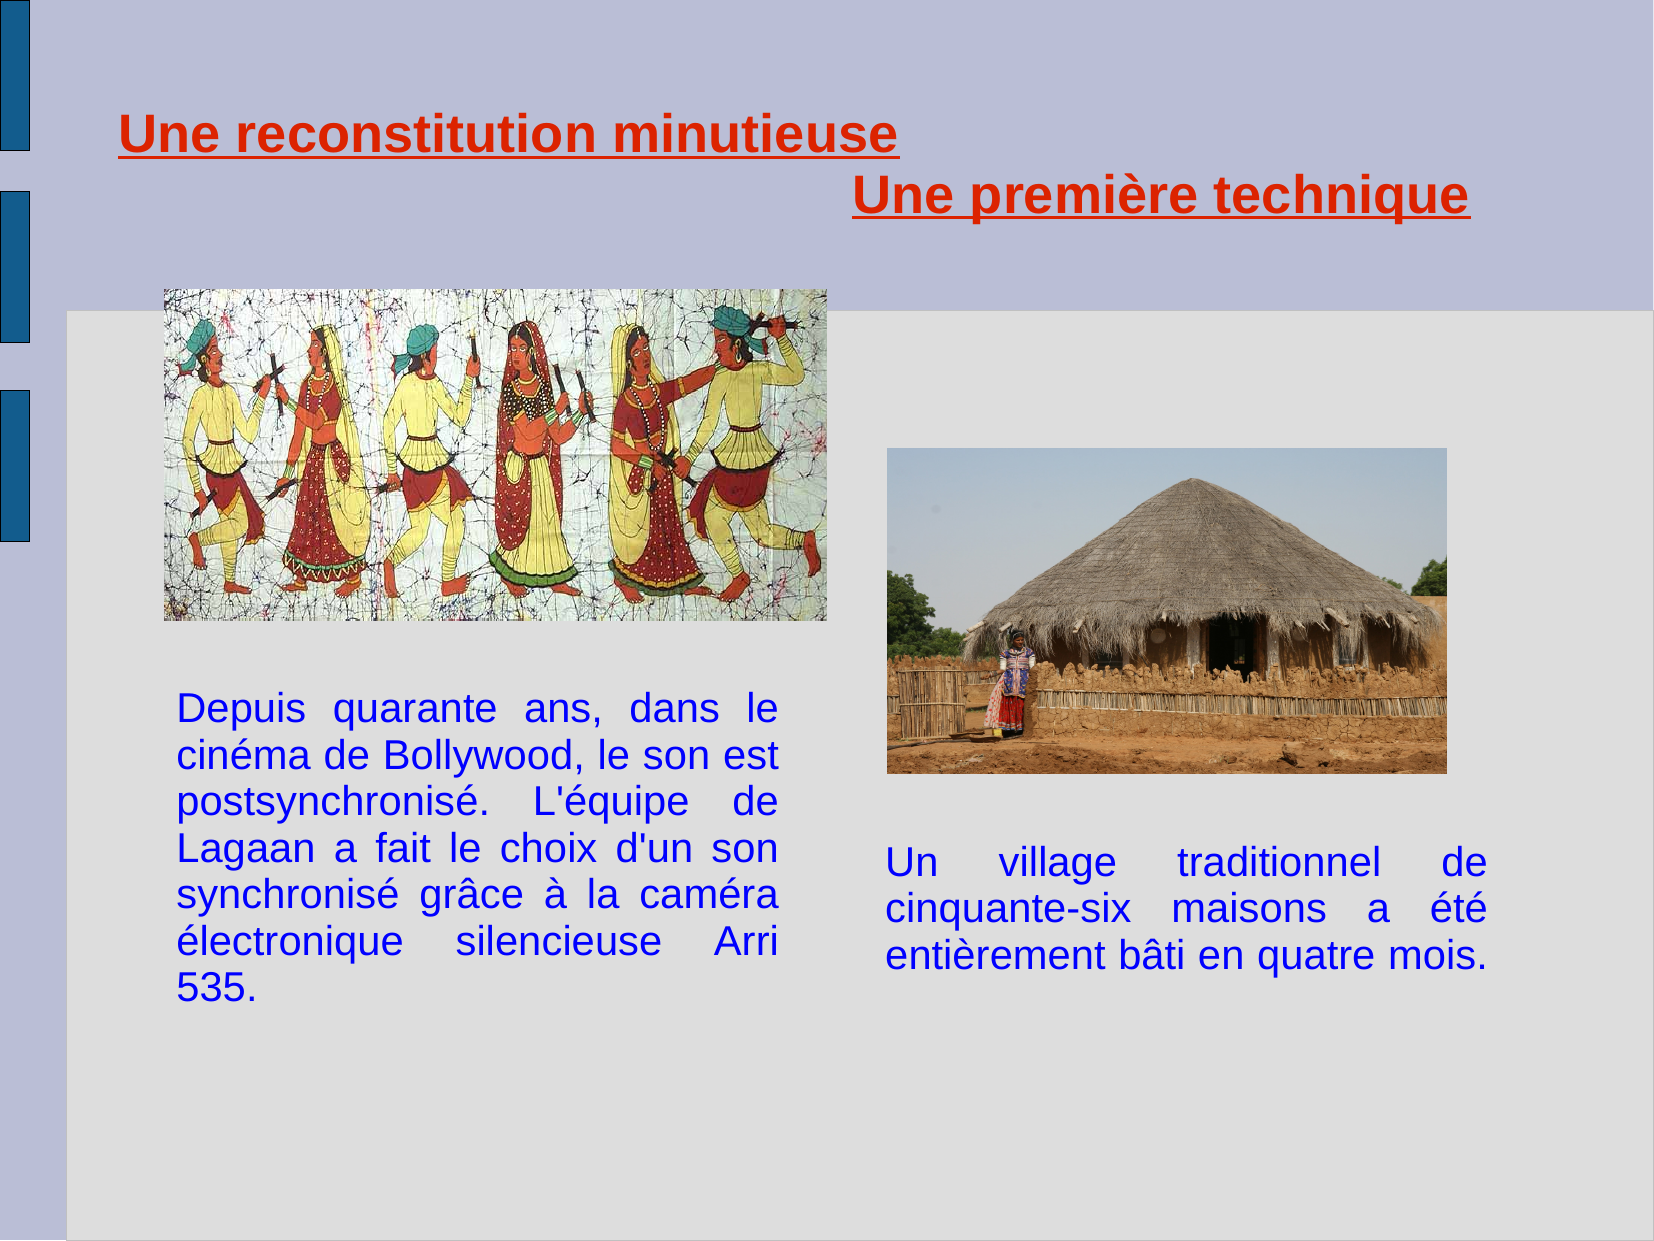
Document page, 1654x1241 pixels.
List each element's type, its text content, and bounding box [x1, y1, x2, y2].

list Depuis quarante ans, dans le cinéma de Bollywood, le son est postsynchronisé. L'équipe de Lagaan a fait le choix d'un son synchronisé grâce à la caméra électronique silencieuse Arri 535. [105, 685, 780, 1058]
picture [164, 289, 827, 621]
title Une reconstitution minutieuse Une première technique [118, 0, 1531, 229]
list Un village traditionnel de cinquante-six maisons a été entièrement bâti en quatre mois. [814, 838, 1489, 1212]
picture [887, 448, 1447, 774]
